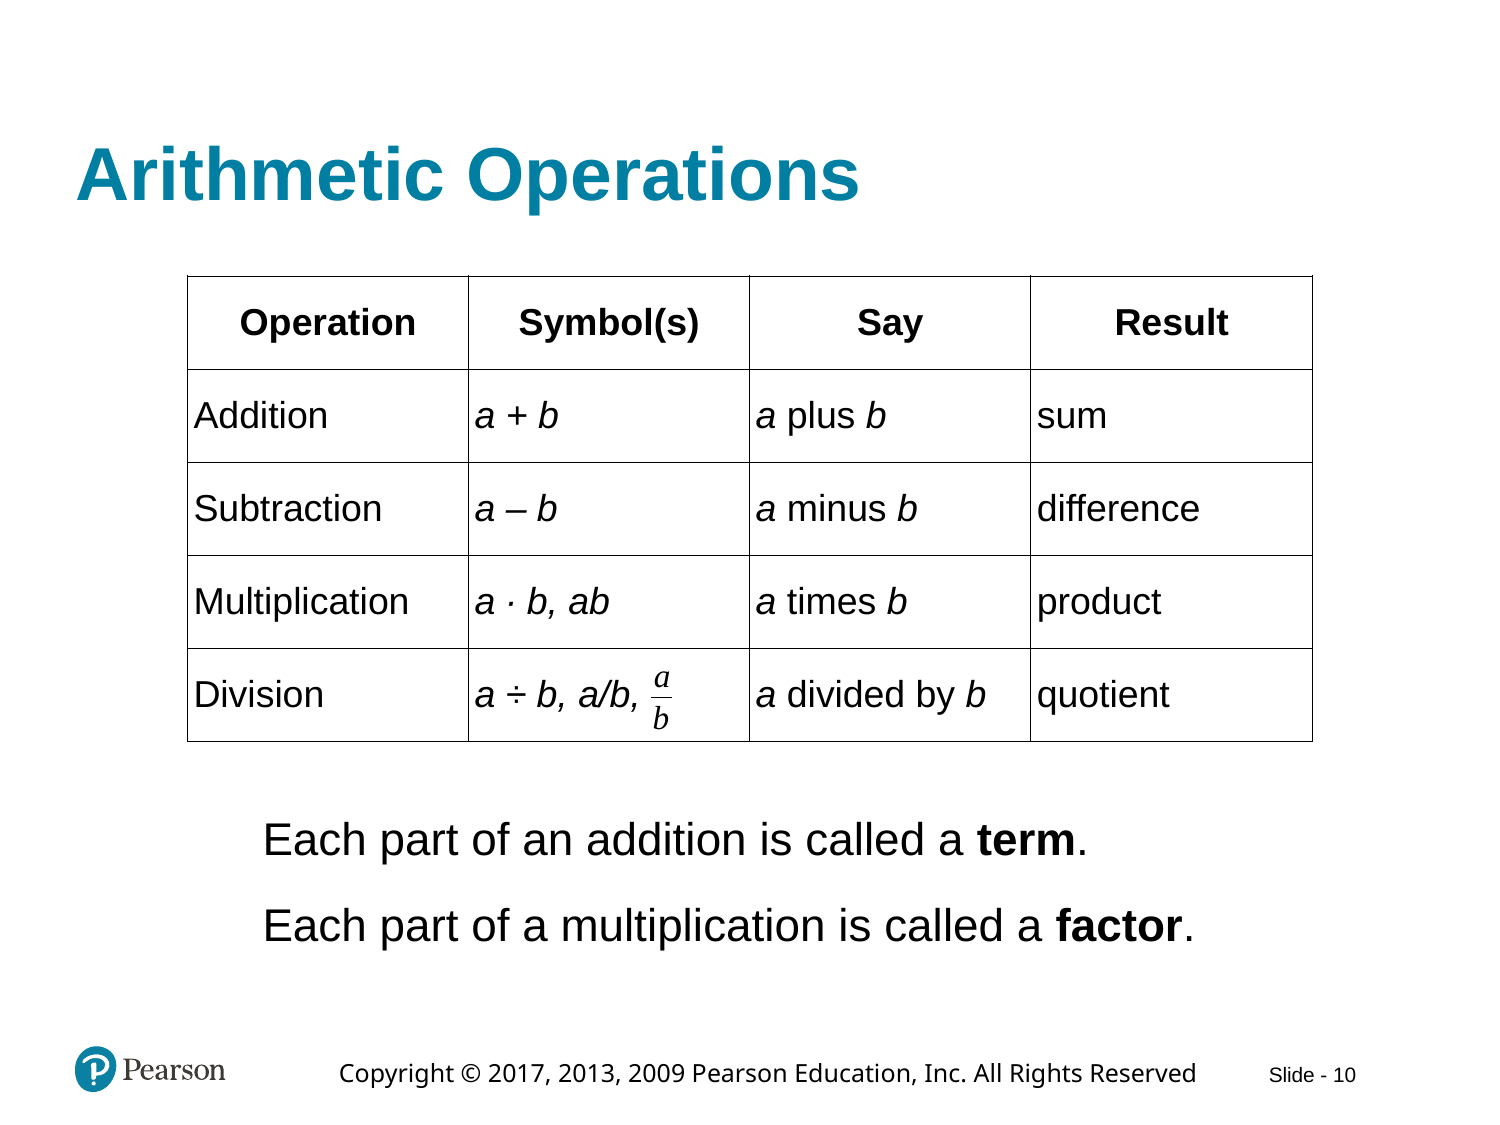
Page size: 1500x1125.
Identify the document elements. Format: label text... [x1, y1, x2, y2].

table_cell Division [188, 649, 468, 741]
table_cell a – b [469, 463, 749, 555]
table_header Say [750, 277, 1030, 369]
table_cell a times b [750, 556, 1030, 648]
chart [649, 657, 690, 809]
title Arithmetic Operations [75, 35, 1425, 216]
table_cell Subtraction [188, 463, 468, 555]
table_cell difference [1031, 463, 1312, 555]
table_header Result [1031, 277, 1312, 369]
table_cell a divided by b [750, 649, 1030, 741]
table_cell a + b [469, 370, 749, 462]
table_cell quotient [1031, 649, 1312, 741]
list Each part of an addition is called a term. Each part of a multiplication is called a factor. [262, 809, 1238, 981]
table_cell a minus b [750, 463, 1030, 555]
table_cell product [1031, 556, 1312, 648]
table_header Operation [188, 277, 468, 369]
table_cell a plus b [750, 370, 1030, 462]
table_cell Multiplication [188, 556, 468, 648]
table_cell Addition [188, 370, 468, 462]
table_header Symbol(s) [469, 277, 749, 369]
table_cell sum [1031, 370, 1312, 462]
table_cell a ÷ b, a/b, [469, 649, 749, 741]
table_cell a ∙ b, ab [469, 556, 749, 648]
